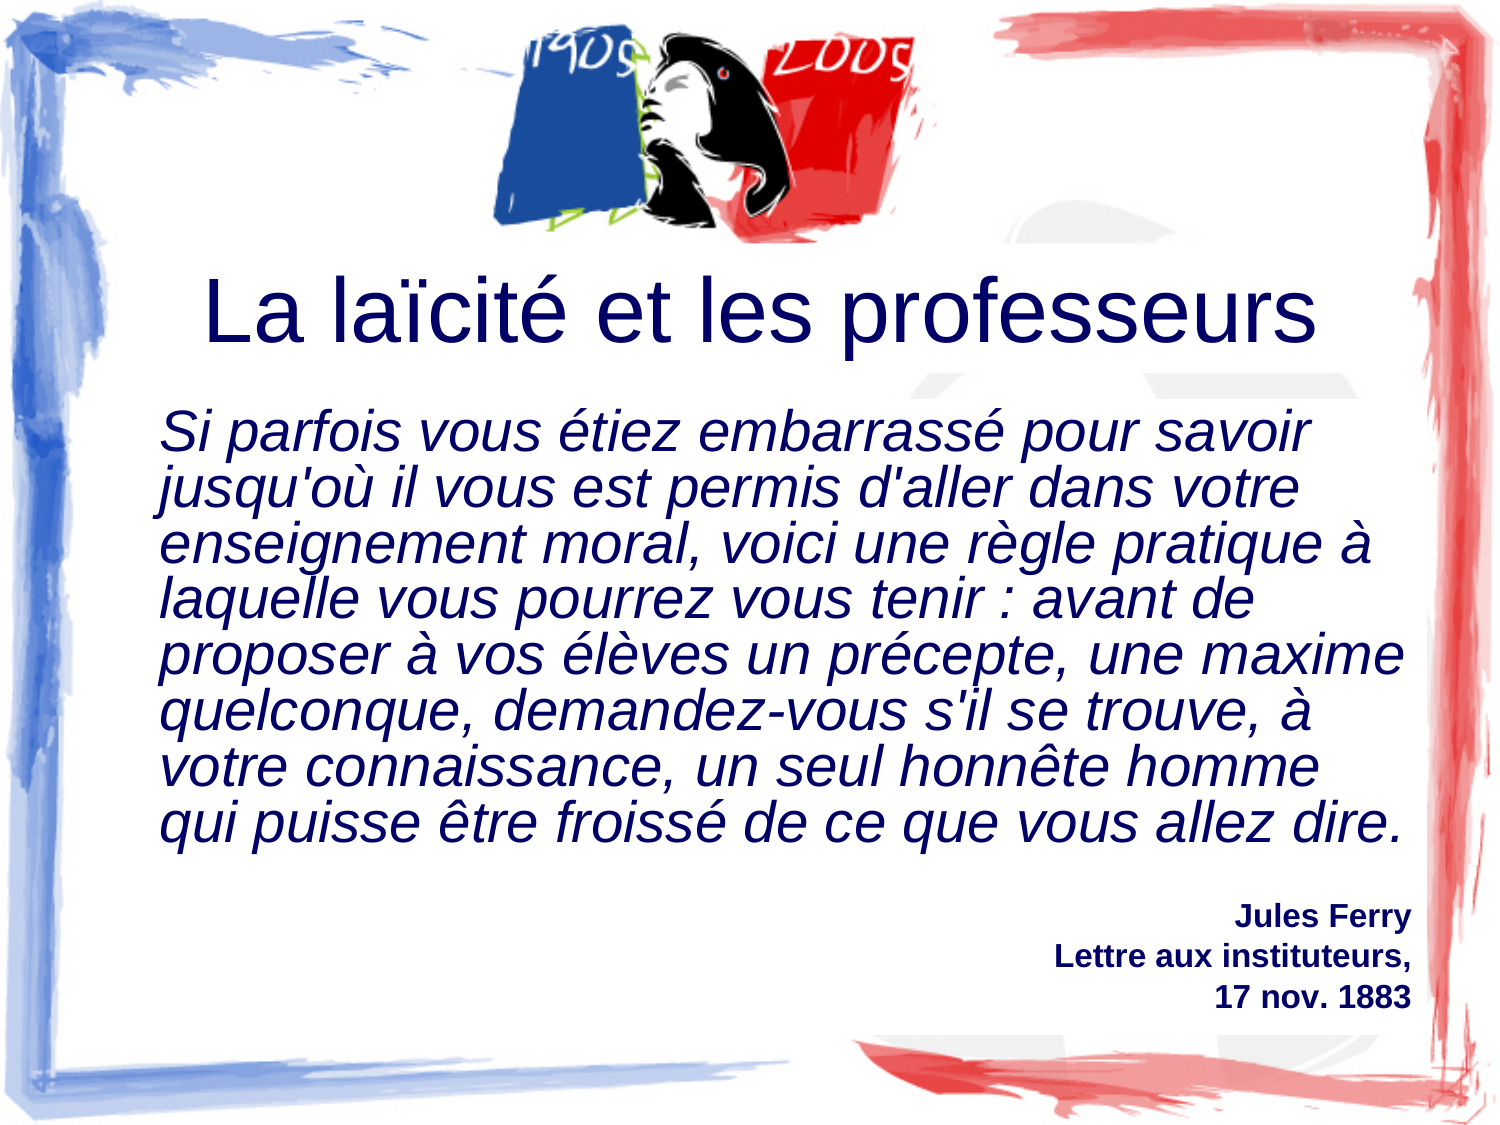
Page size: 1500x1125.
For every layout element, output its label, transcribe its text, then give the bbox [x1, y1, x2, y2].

title La laïcité et les professeurs [135, 243, 1388, 374]
list Si parfois vous étiez embarrassé pour savoir jusqu'où il vous est permis d'aller dans votre enseignement moral, voici une règle pratique à laquelle vous pourrez vous tenir : avant de proposer à vos élèves un précepte, une maxime quelconque, demandez-vous s'il se trouve, à votre connaissance, un seul honnête homme qui puisse être froissé de ce que vous allez dire. Jules Ferry Lettre aux instituteurs, 17 nov. 1883 [88, 398, 1427, 1035]
picture [0, 0, 1500, 1125]
